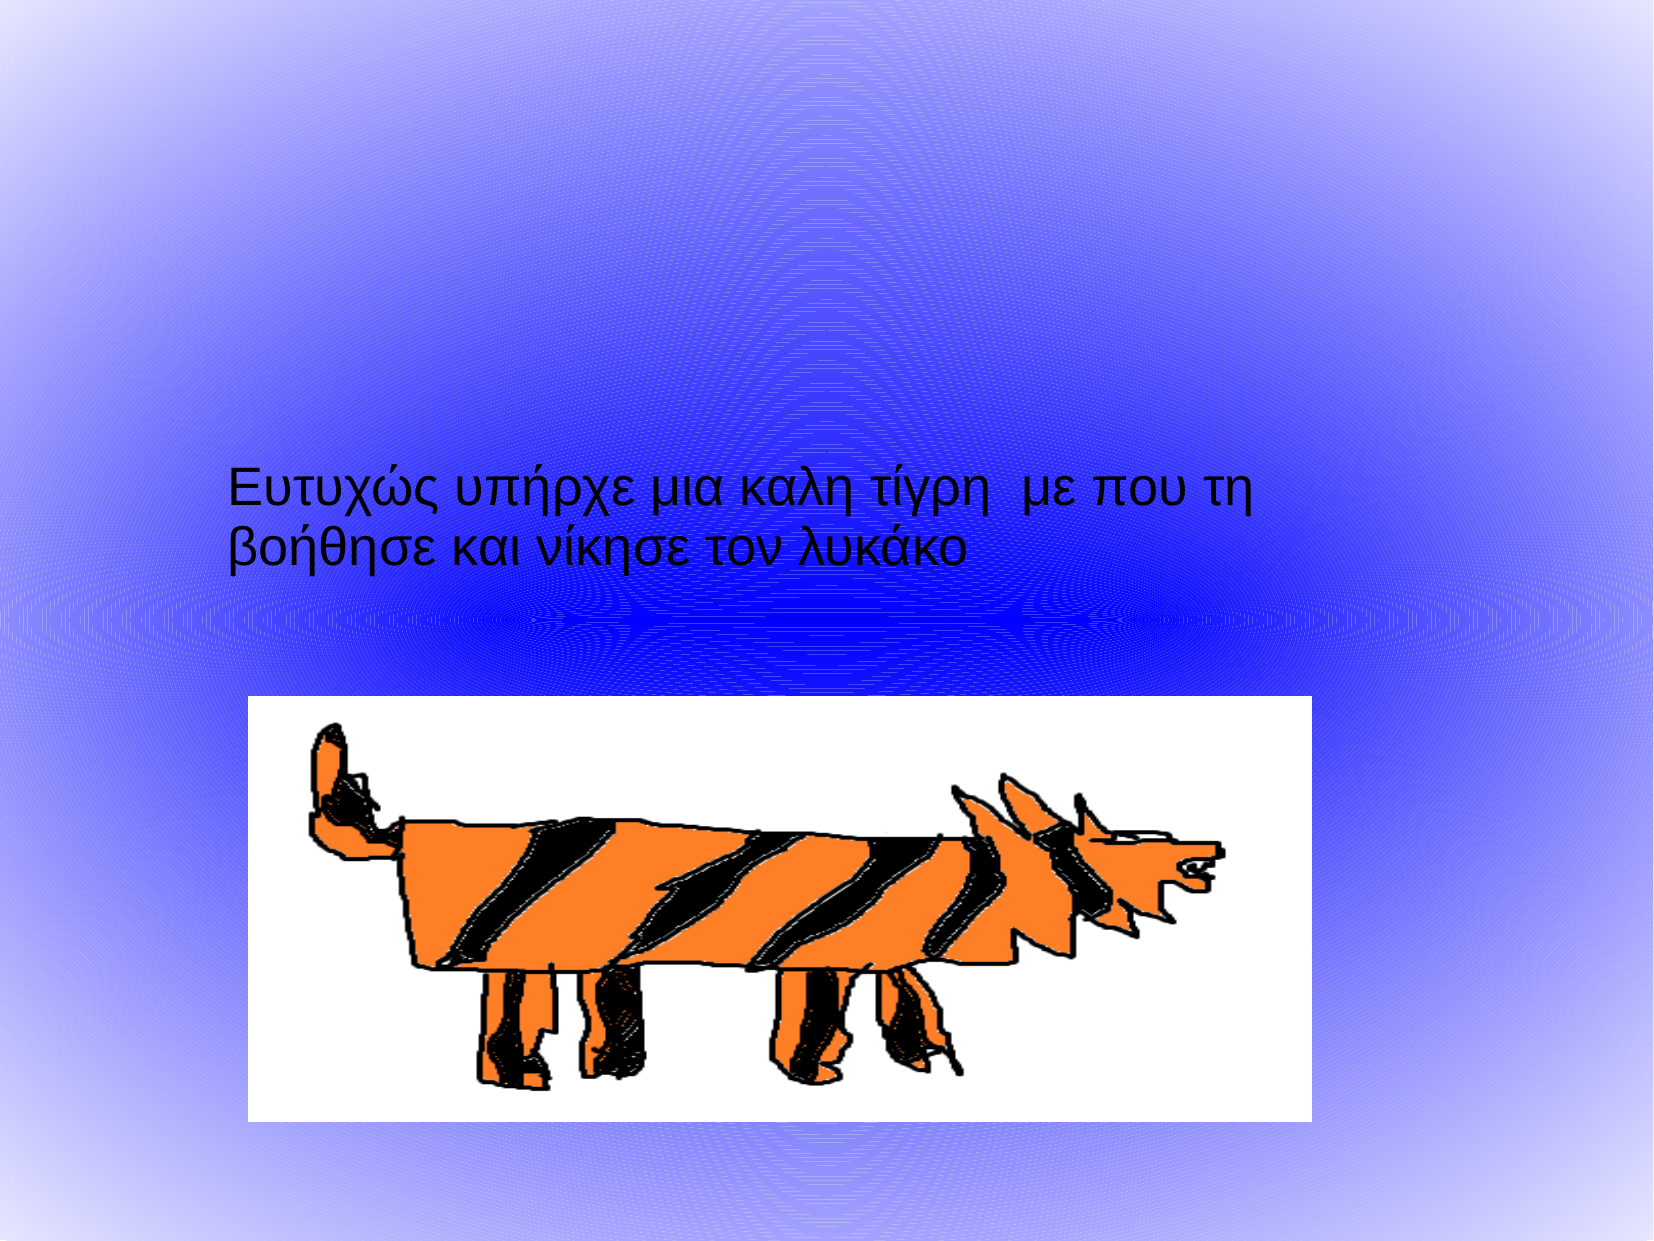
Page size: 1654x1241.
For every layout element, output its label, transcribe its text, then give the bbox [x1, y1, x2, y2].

text_box Ευτυχώς υπήρχε μια καλη τίγρη με που τη βοήθησε και νίκησε τον λυκάκο [212, 448, 1359, 585]
picture [248, 696, 1312, 1123]
